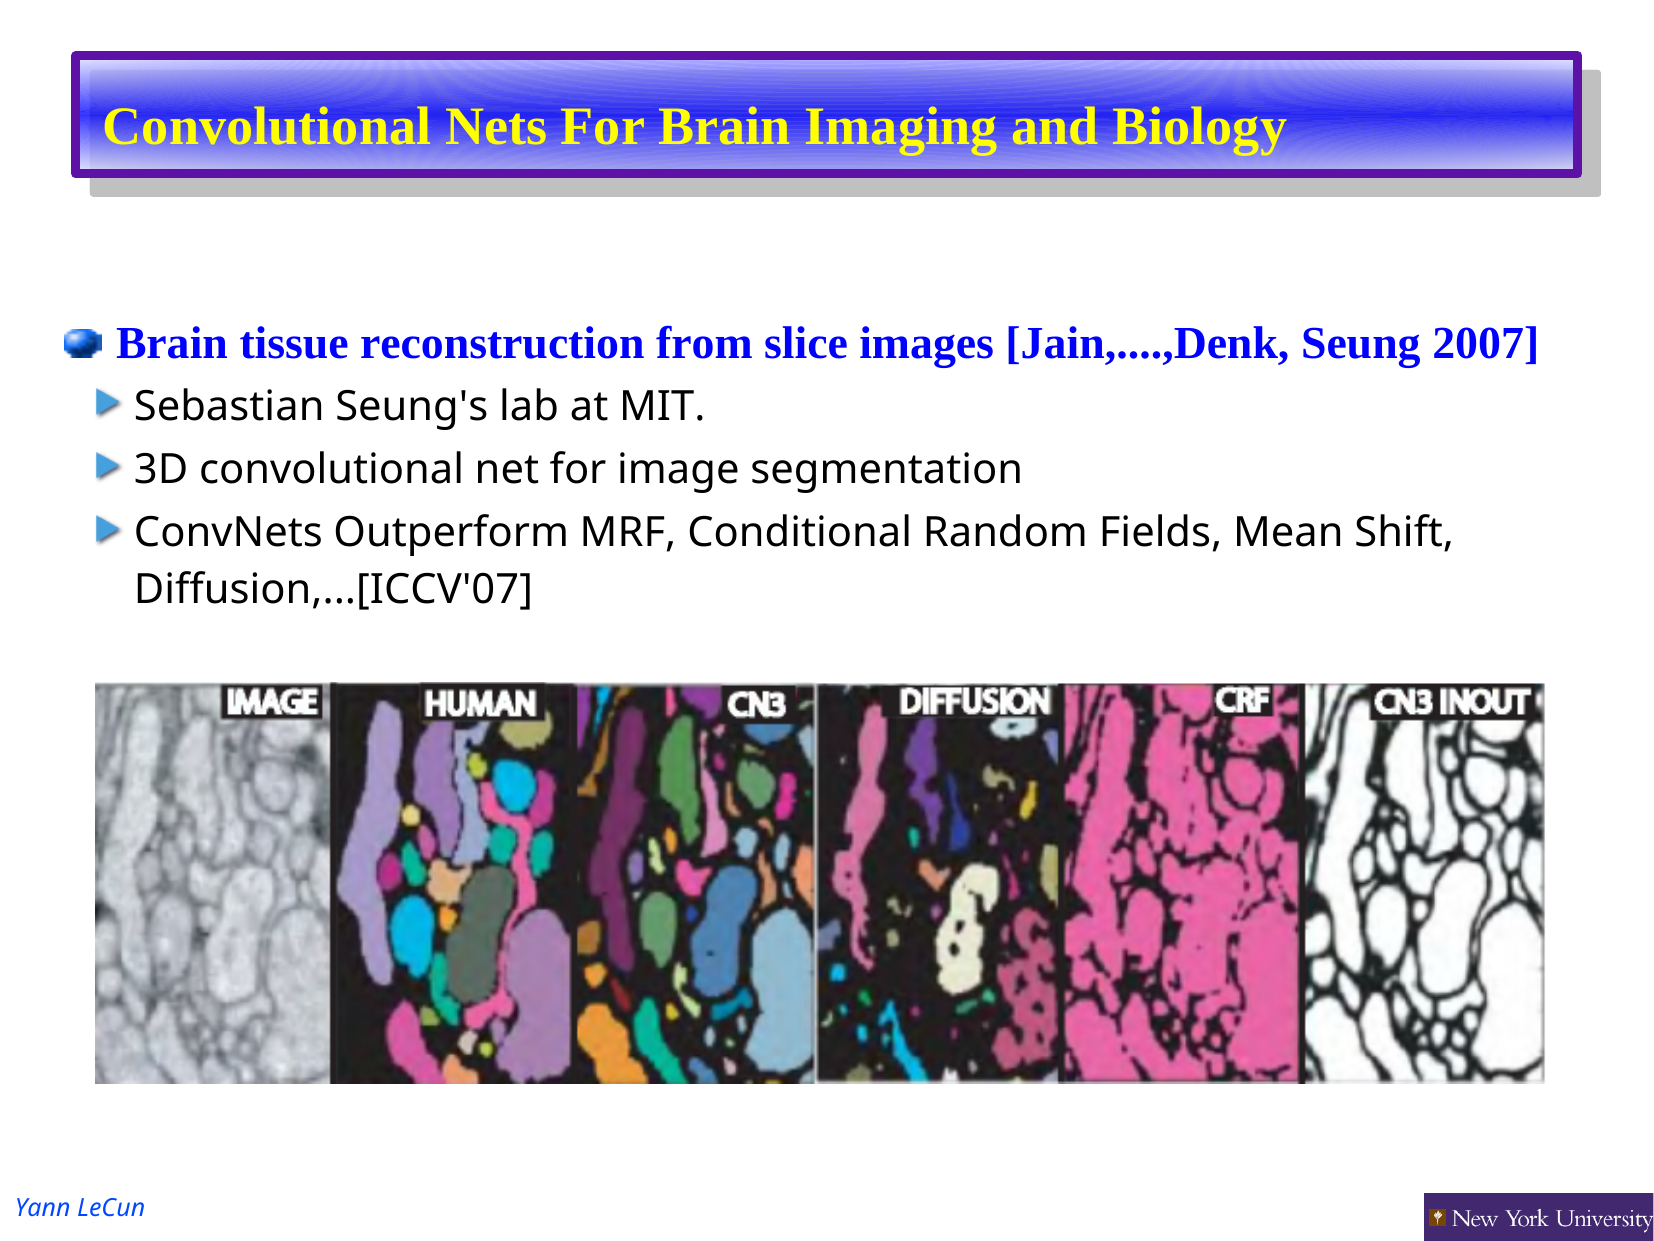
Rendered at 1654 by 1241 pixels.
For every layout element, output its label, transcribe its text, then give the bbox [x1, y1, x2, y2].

picture [1424, 1193, 1654, 1241]
list Brain tissue reconstruction from slice images [Jain,....,Denk, Seung 2007] Sebastian Seung's lab at MIT. 3D convolutional net for image segmentation ConvNets Outperform MRF, Conditional Random Fields, Mean Shift, Diffusion,...[ICCV'07] [64, 318, 1602, 650]
picture [95, 682, 1547, 1084]
title Convolutional Nets For Brain Imaging and Biology [75, 55, 1578, 174]
